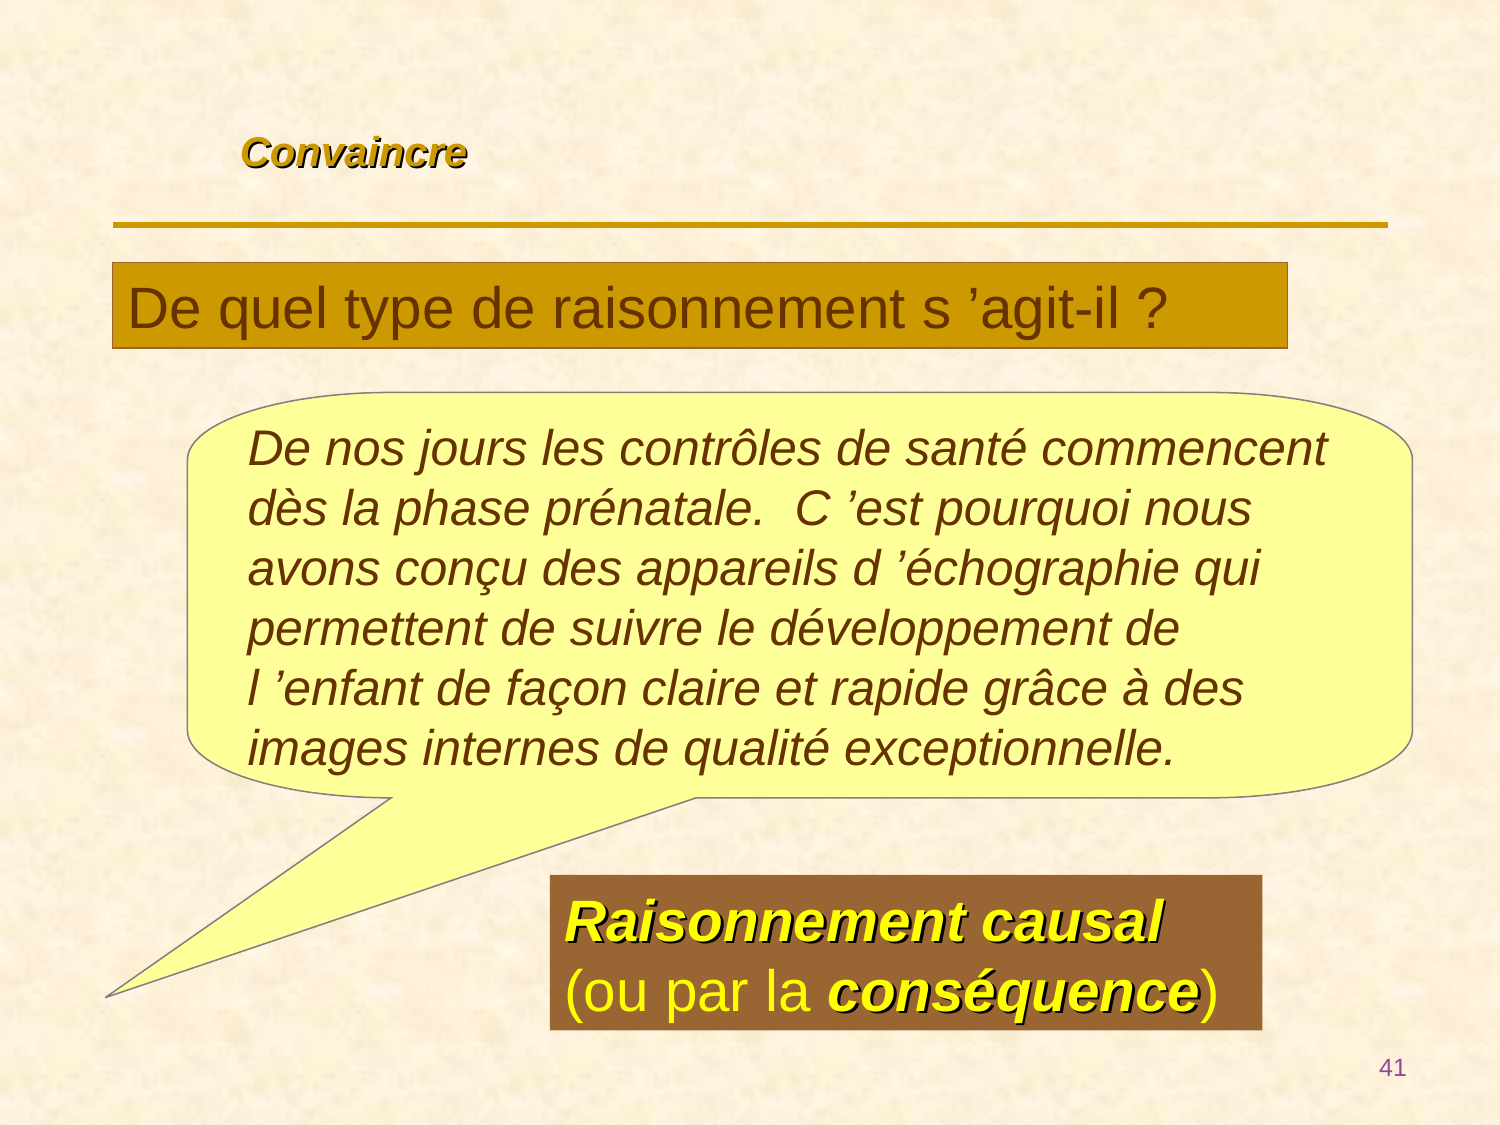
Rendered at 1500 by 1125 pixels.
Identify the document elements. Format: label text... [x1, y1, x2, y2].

text_box Raisonnement causal (ou par la conséquence) [549, 874, 1263, 1031]
text_box Convaincre [225, 116, 483, 183]
text_box De quel type de raisonnement s ’agit-il ? [112, 262, 1288, 348]
text_box De nos jours les contrôles de santé commencent dès la phase prénatale. C ’est pourquoi nous avons conçu des appareils d ’échographie qui permettent de suivre le développement de l ’enfant de façon claire et rapide grâce à des images internes de qualité exceptionnelle. [105, 392, 1413, 998]
picture [0, 0, 1500, 1125]
